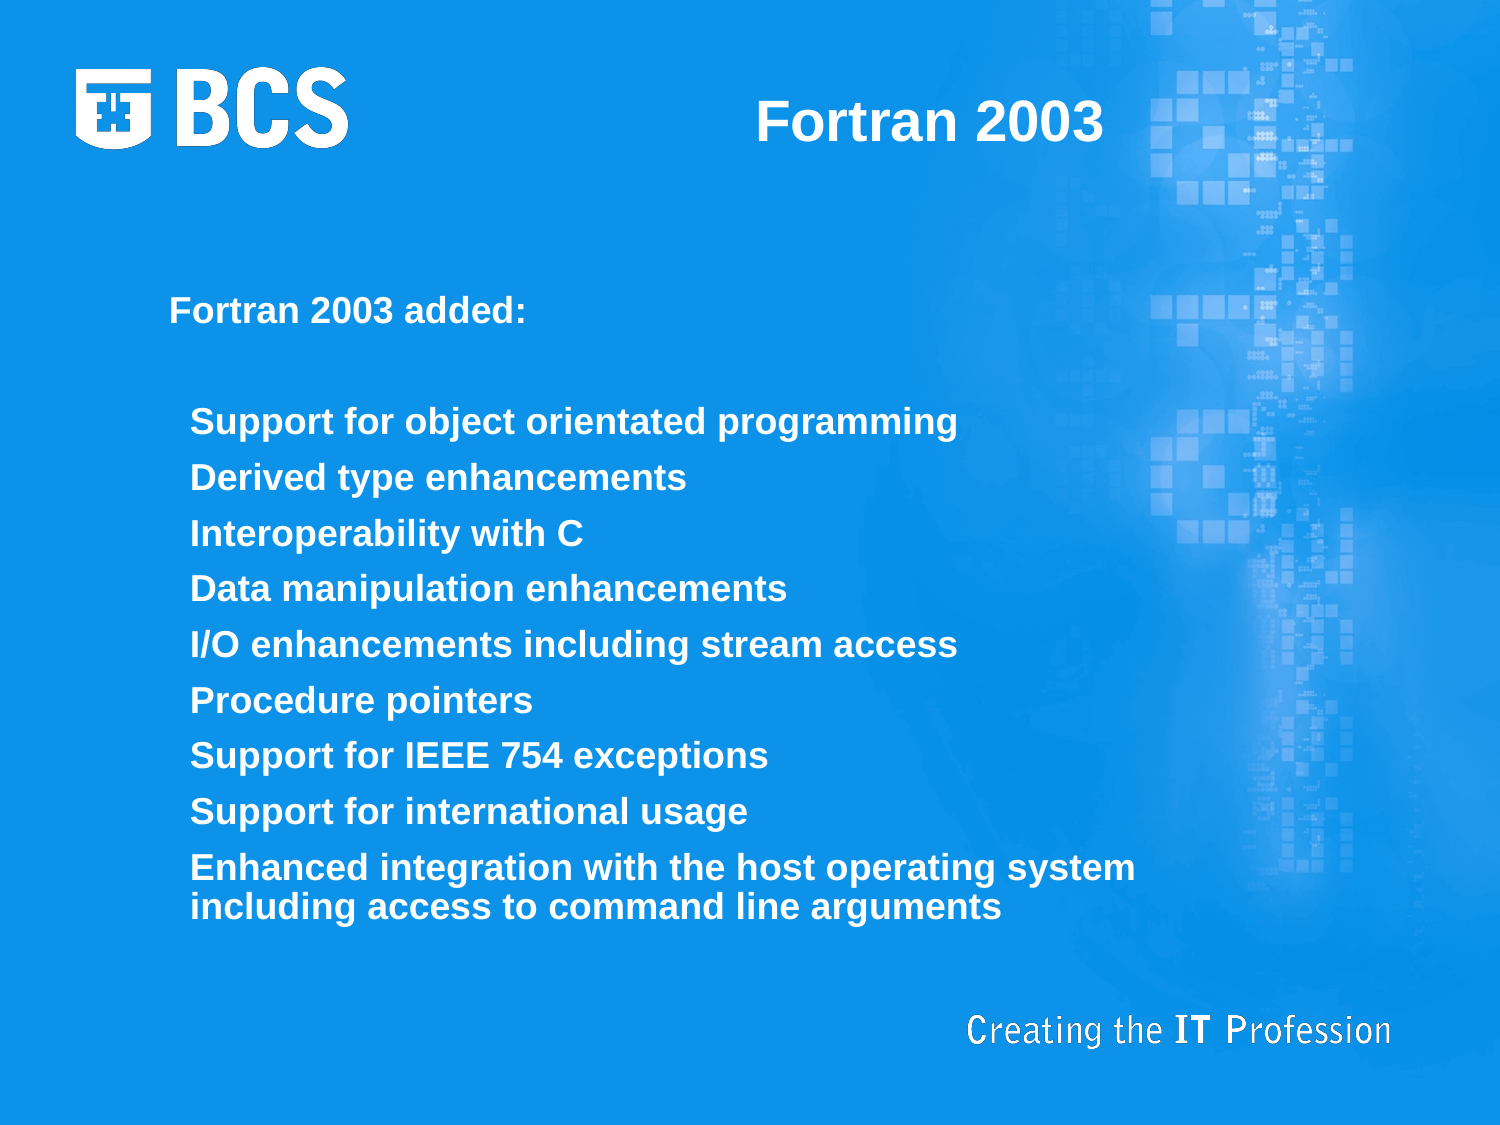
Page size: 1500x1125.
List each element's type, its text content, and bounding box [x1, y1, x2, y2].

subtitle Fortran 2003 added: Support for object orientated programming Derived type enhancements Interoperability with C Data manipulation enhancements I/O enhancements including stream access Procedure pointers Support for IEEE 754 exceptions Support for international usage Enhanced integration with the host operating system including access to command line arguments [93, 189, 1276, 1125]
title Fortran 2003 [413, 62, 1447, 193]
picture [0, 0, 1500, 1125]
